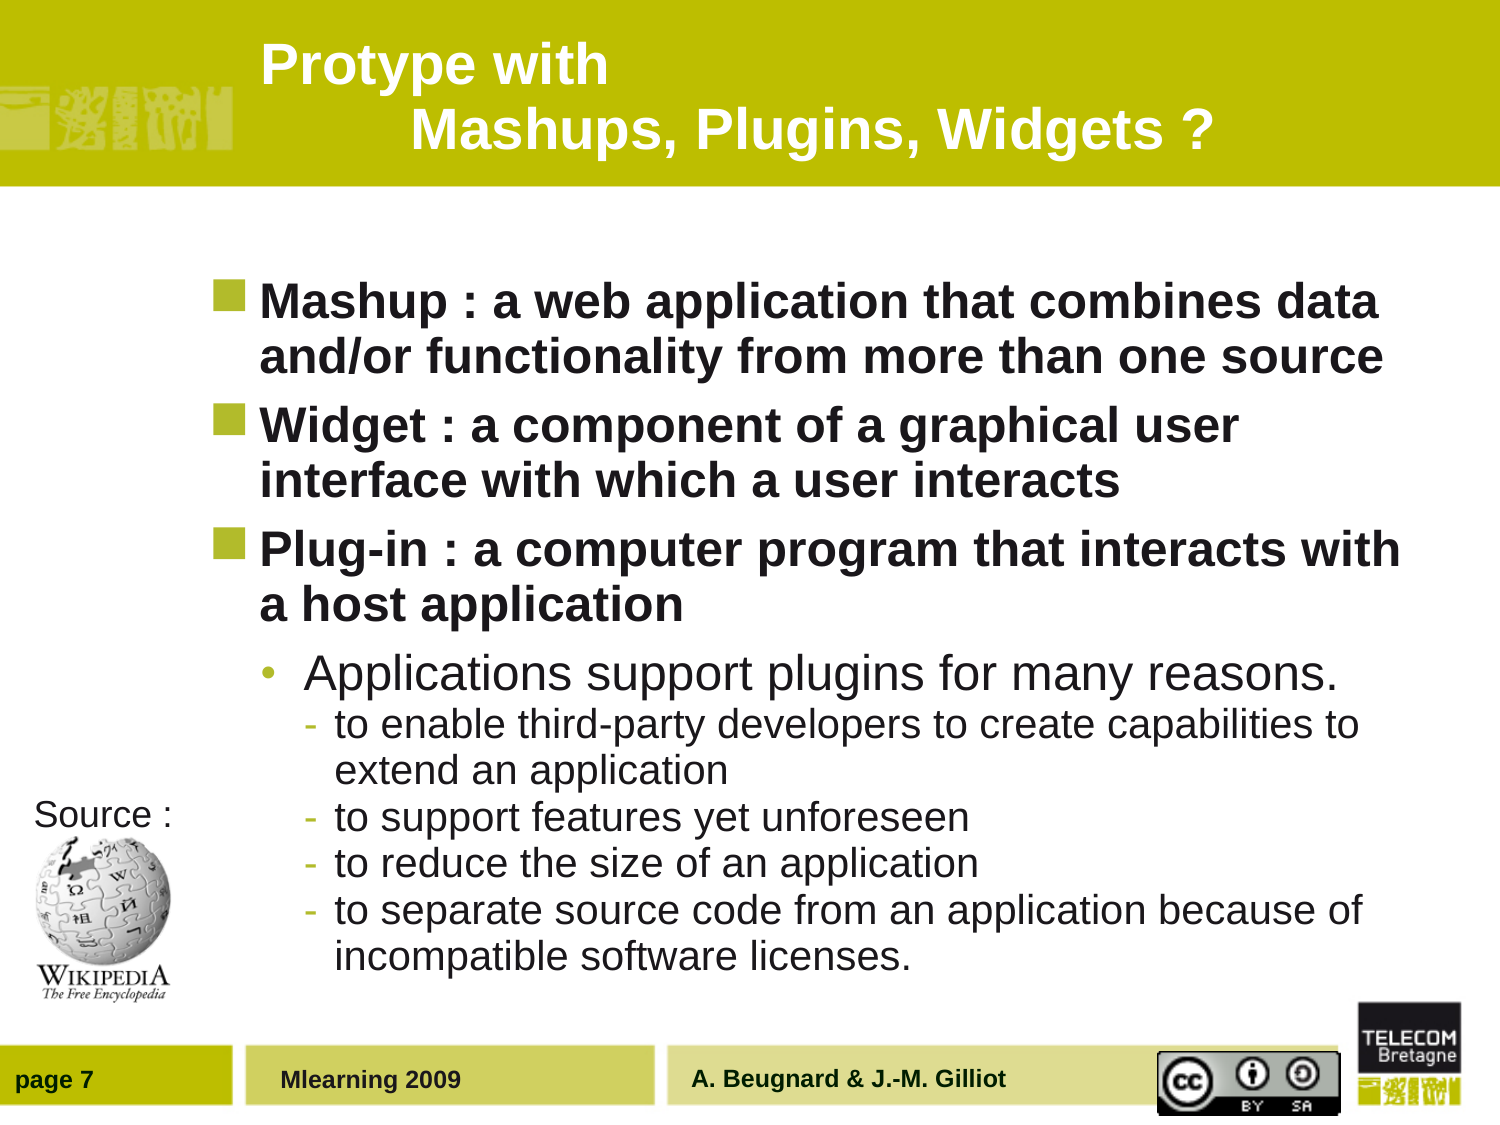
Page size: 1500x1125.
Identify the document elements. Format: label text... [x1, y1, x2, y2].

title Protype with Mashups, Plugins, Widgets ? [245, 23, 1459, 181]
picture [0, 0, 1500, 1125]
list Mashup : a web application that combines data and/or functionality from more than one source Widget : a component of a graphical user interface with which a user interacts Plug-in : a computer program that interacts with a host application Applications support plugins for many reasons. to enable third-party developers to create capabilities to extend an application to support features yet unforeseen to reduce the size of an application to separate source code from an application because of incompatible software licenses. [200, 265, 1459, 1066]
